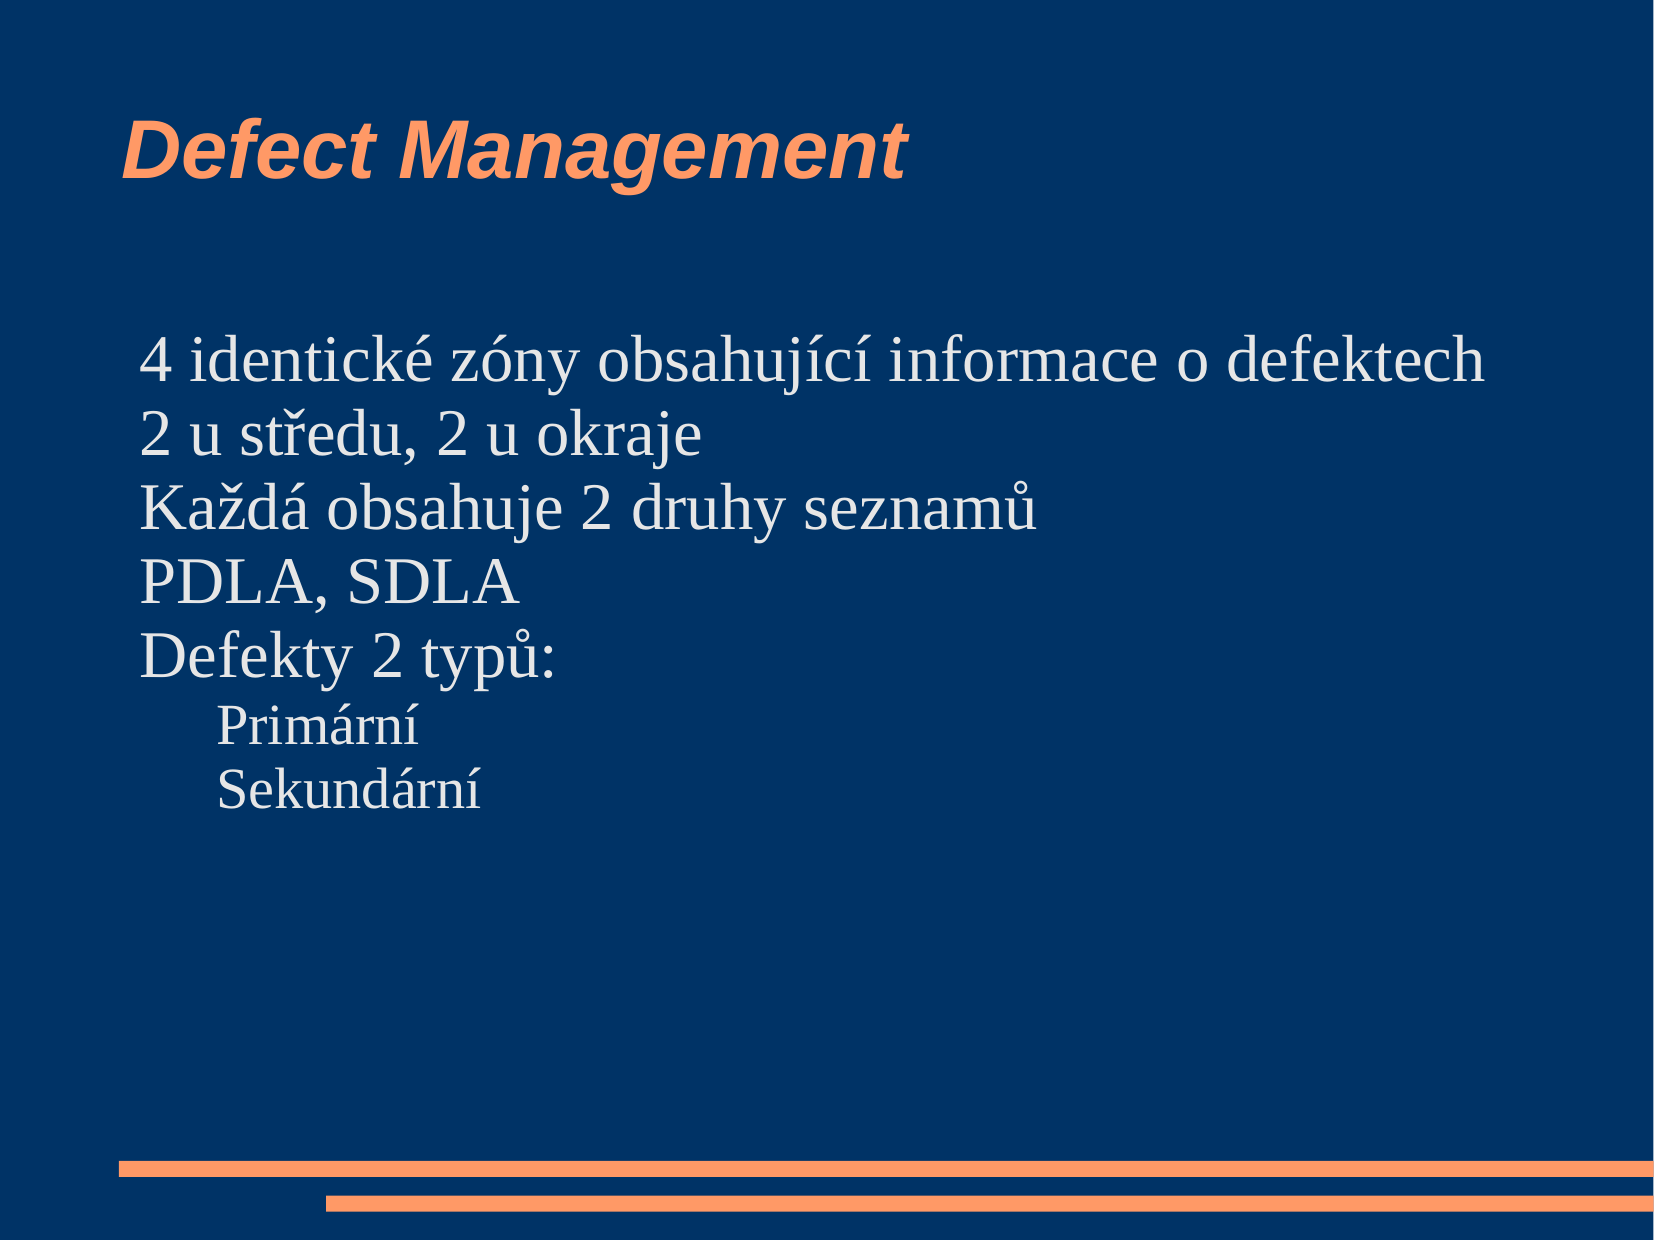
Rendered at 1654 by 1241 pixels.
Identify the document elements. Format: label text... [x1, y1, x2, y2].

list 4 identické zóny obsahující informace o defektech 2 u středu, 2 u okraje Každá obsahuje 2 druhy seznamů PDLA, SDLA Defekty 2 typů: Primární Sekundární [121, 322, 1561, 1133]
title Defect Management [121, 46, 1534, 254]
